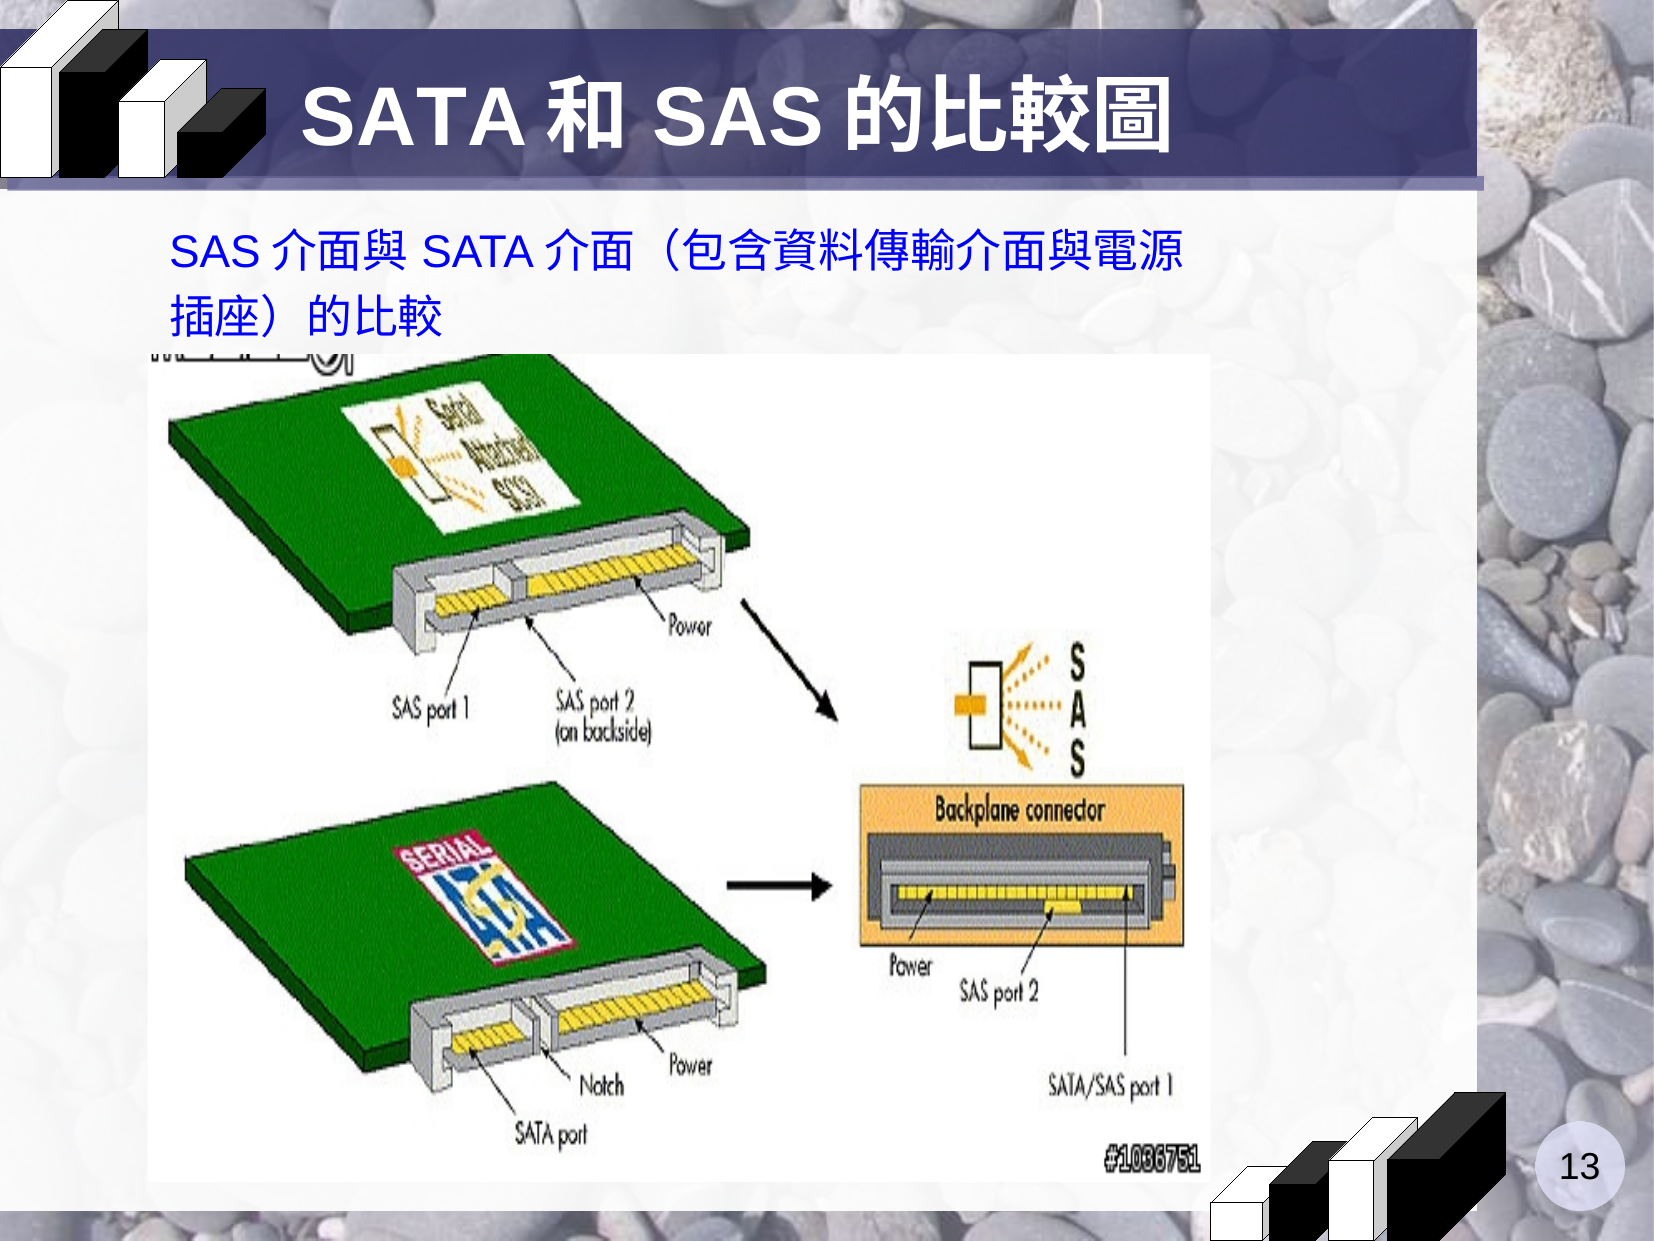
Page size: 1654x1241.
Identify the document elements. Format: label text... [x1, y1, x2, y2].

title SATA和SAS的比較圖 [29, 59, 1447, 160]
text_box SAS介面與SATA介面（包含資料傳輸介面與電源插座）的比較 [154, 206, 1241, 332]
picture [147, 354, 1211, 1182]
